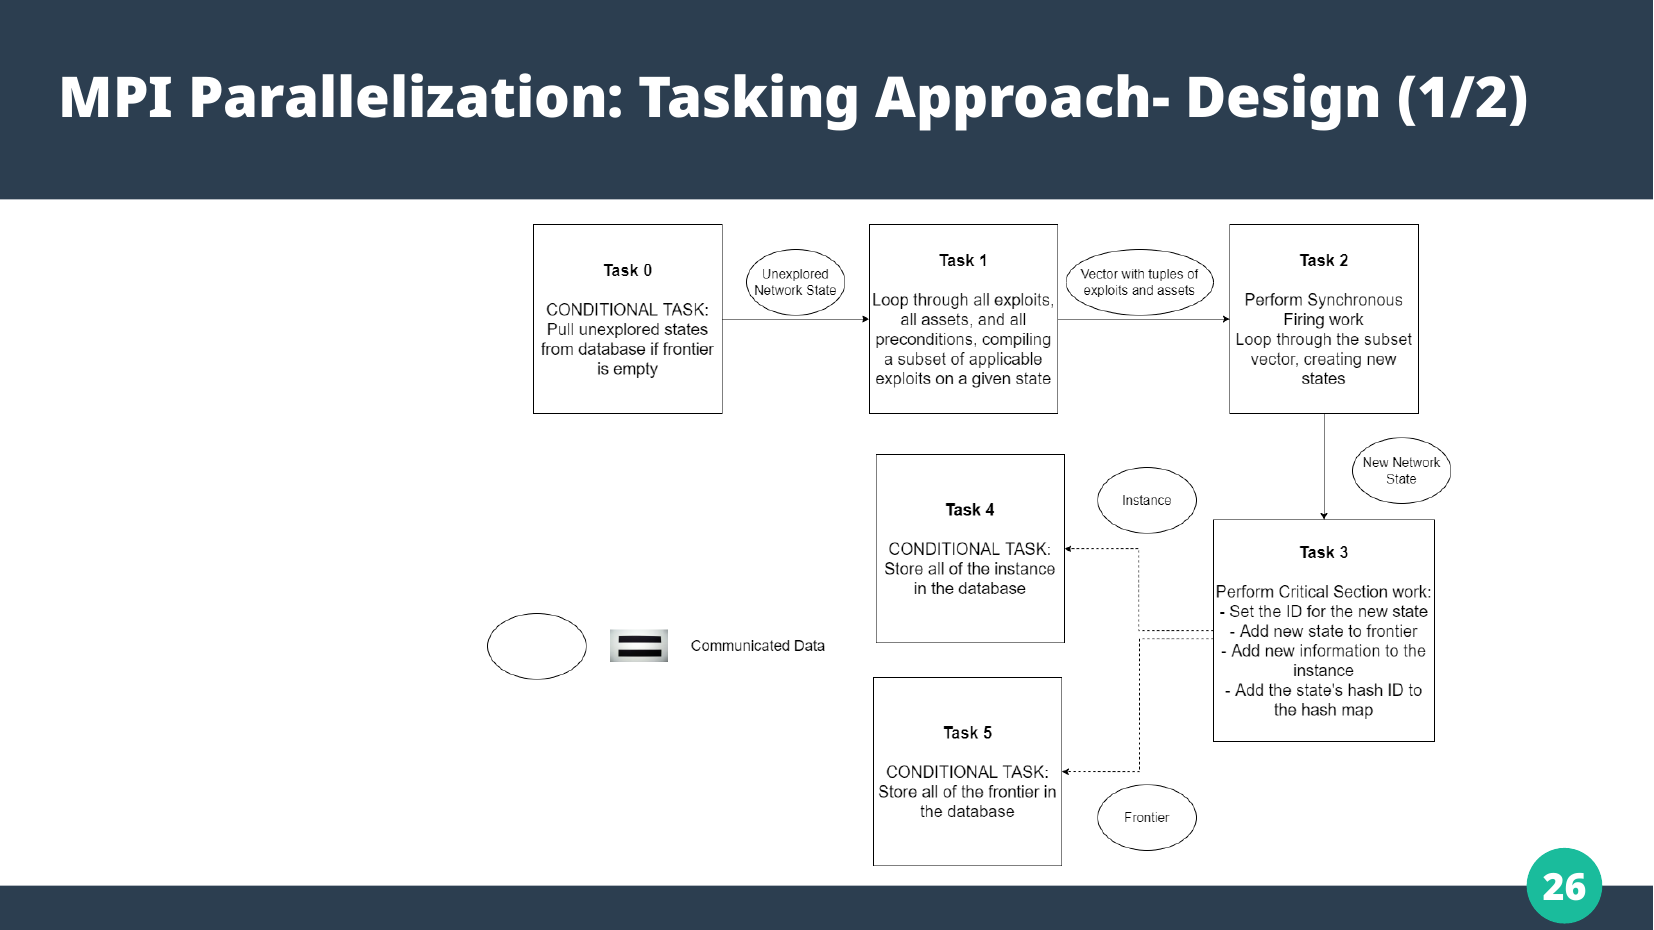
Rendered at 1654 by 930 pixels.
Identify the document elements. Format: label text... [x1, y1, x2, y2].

picture [487, 224, 1451, 866]
title MPI Parallelization: Tasking Approach- Design (1/2) [58, 36, 1594, 156]
